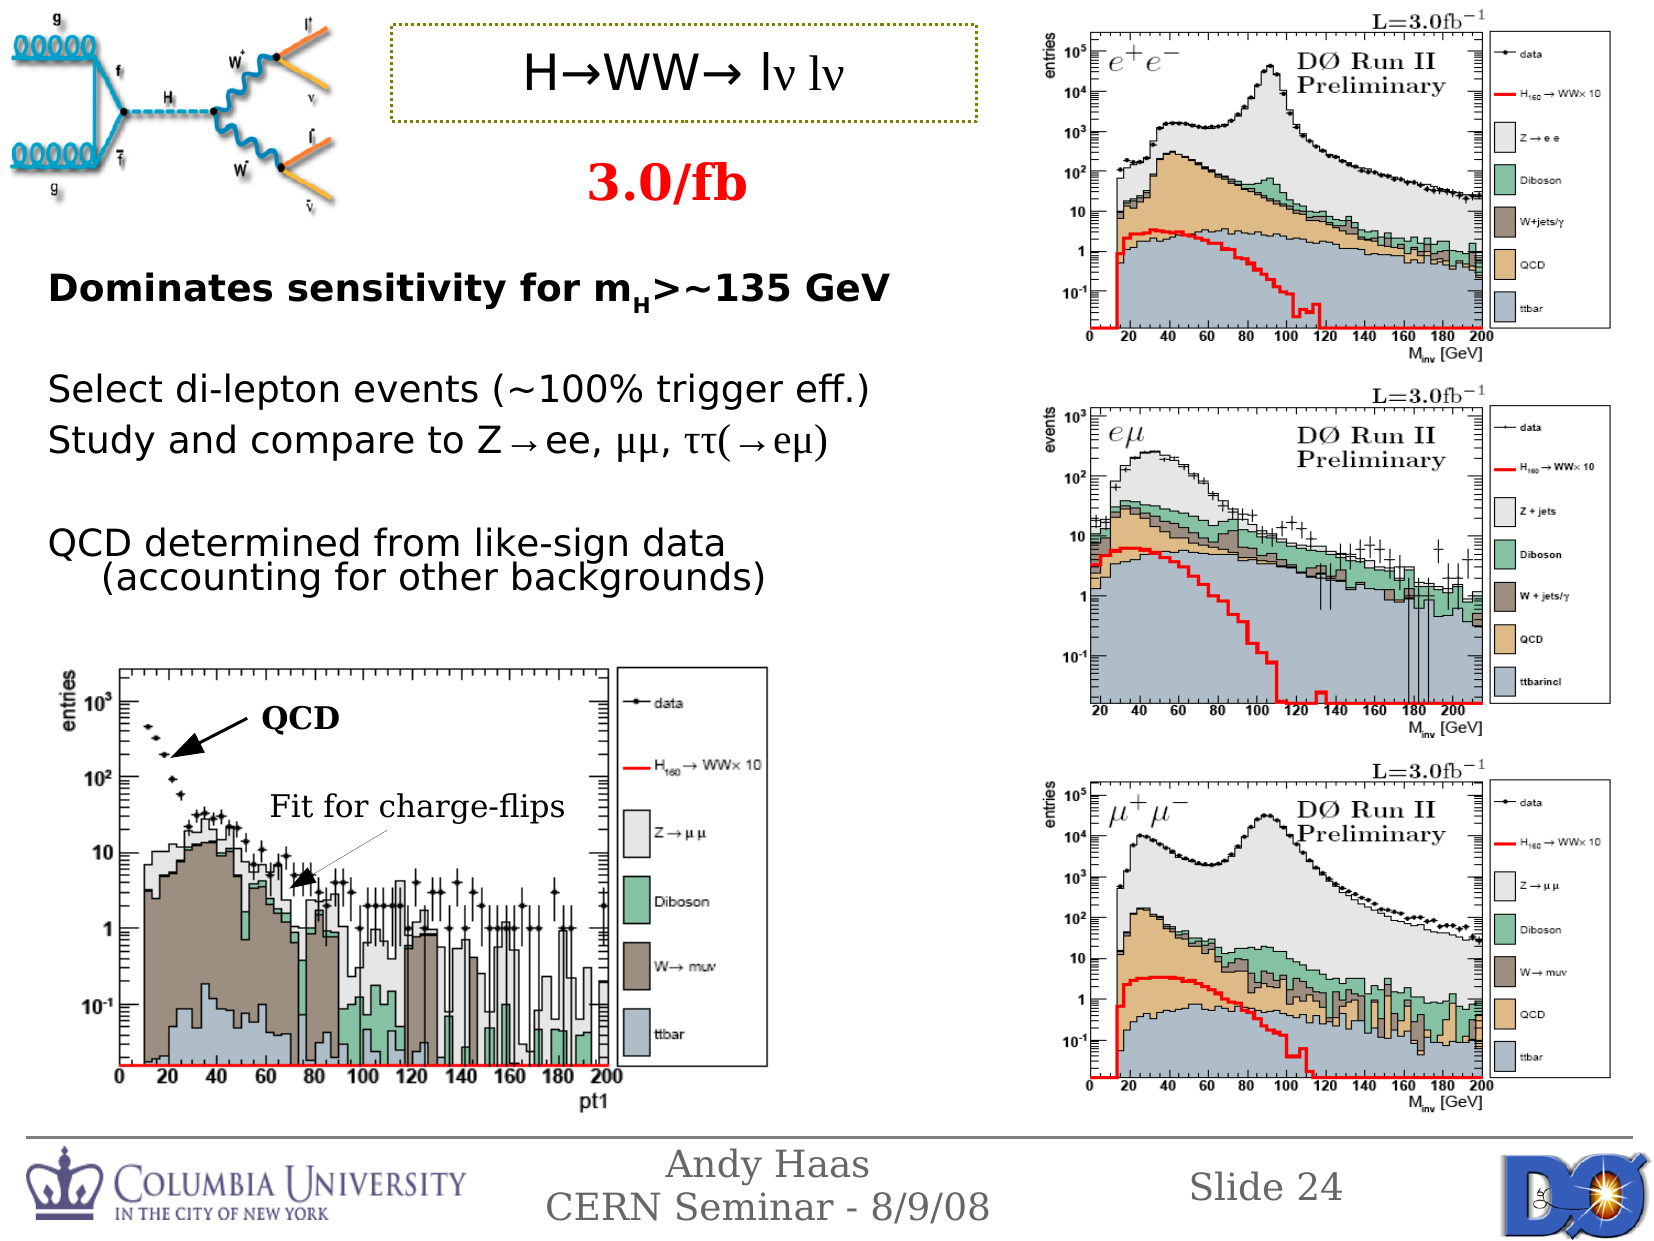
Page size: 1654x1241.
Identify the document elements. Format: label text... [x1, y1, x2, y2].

text_box Fit for charge-flips [269, 788, 567, 825]
picture [1034, 5, 1636, 1135]
text_box QCD [261, 700, 341, 737]
text_box 3.0/fb [586, 152, 749, 212]
picture [0, 0, 346, 221]
picture [1497, 1149, 1654, 1241]
picture [39, 645, 782, 1129]
list Dominates sensitivity for mH>~135 GeV Select di-lepton events (~100% trigger eff.) Study and compare to Z→ee, μμ, ττ(→eμ) QCD determined from like-sign data (accounting for other backgrounds) [30, 268, 914, 1125]
title H→WW→ lν lν [391, 24, 977, 122]
